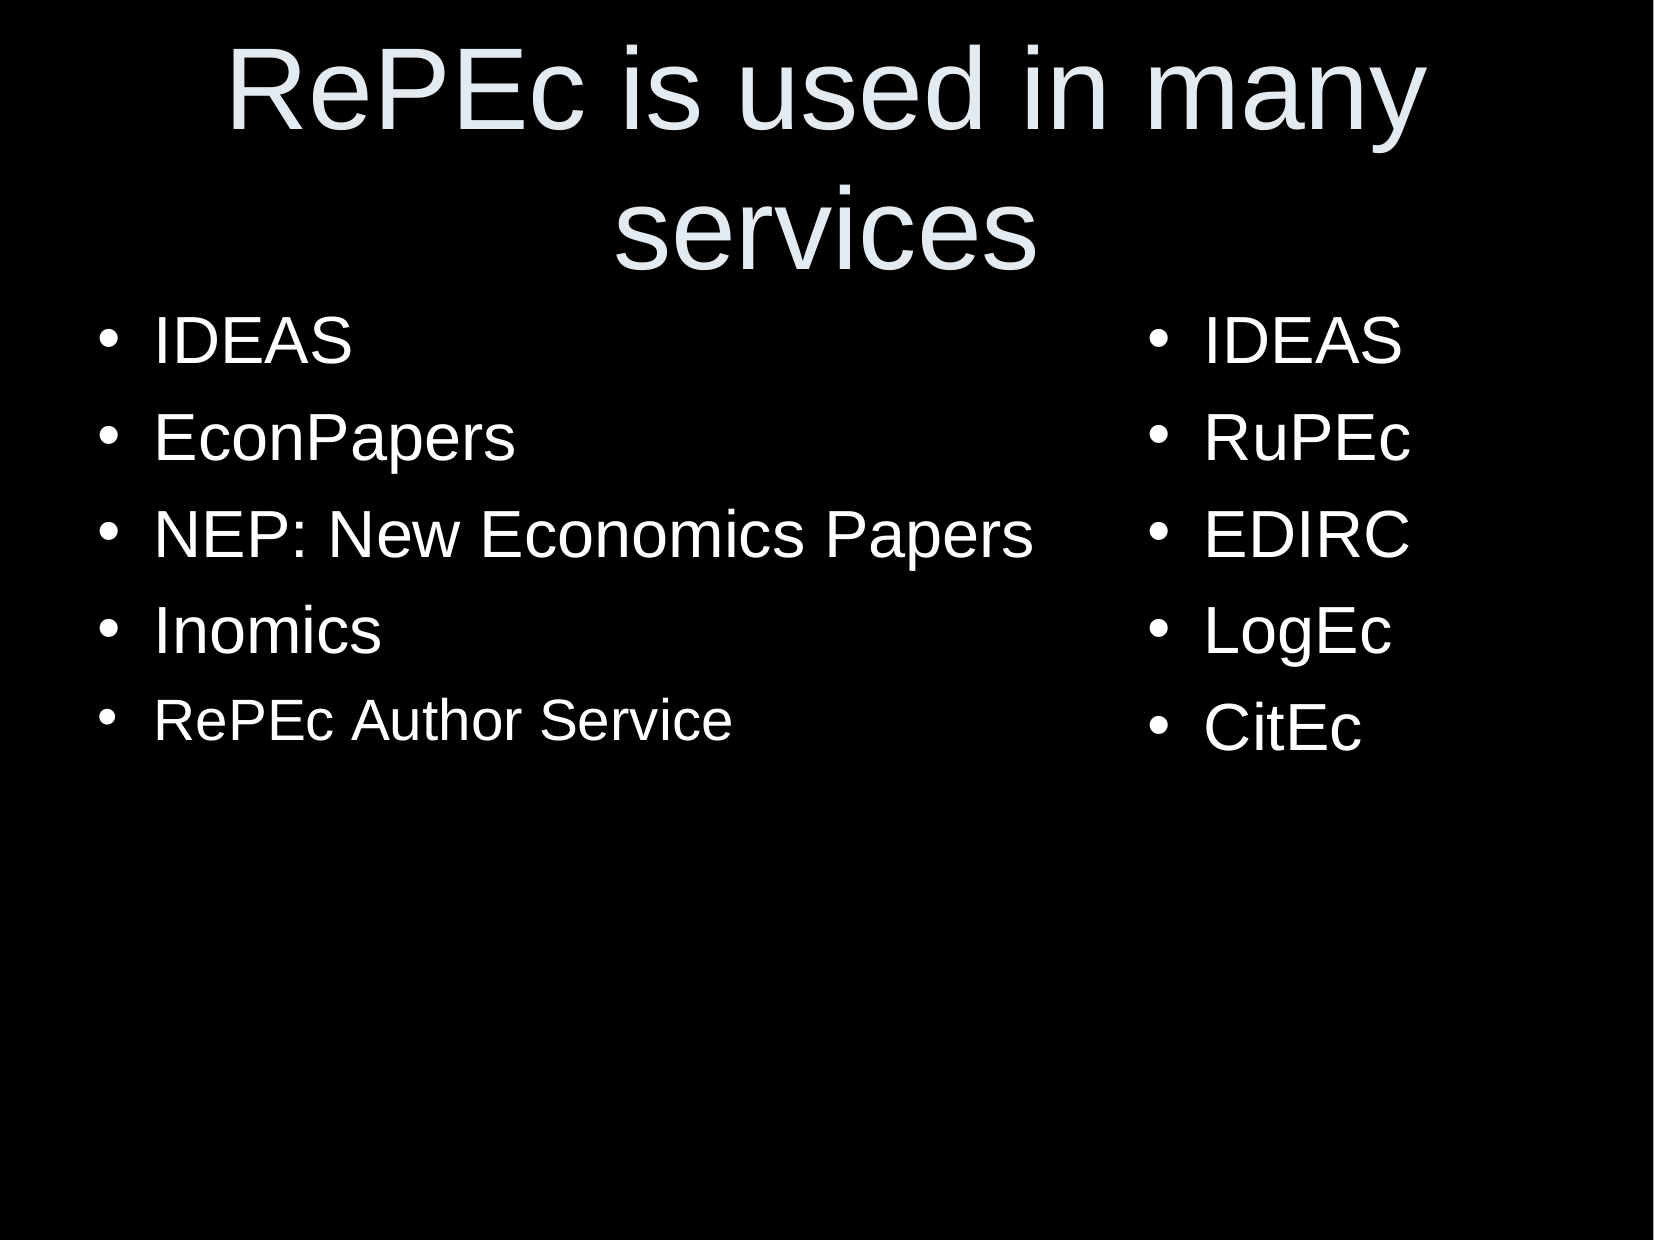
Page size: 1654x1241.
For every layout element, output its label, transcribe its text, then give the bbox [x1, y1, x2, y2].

list IDEAS EconPapers NEP: New Economics Papers Inomics RePEc Author Service [82, 289, 1075, 1093]
title RePEc is used in many services [82, 49, 1571, 257]
list IDEAS RuPEc EDIRC LogEc CitEc [1133, 289, 1557, 1078]
